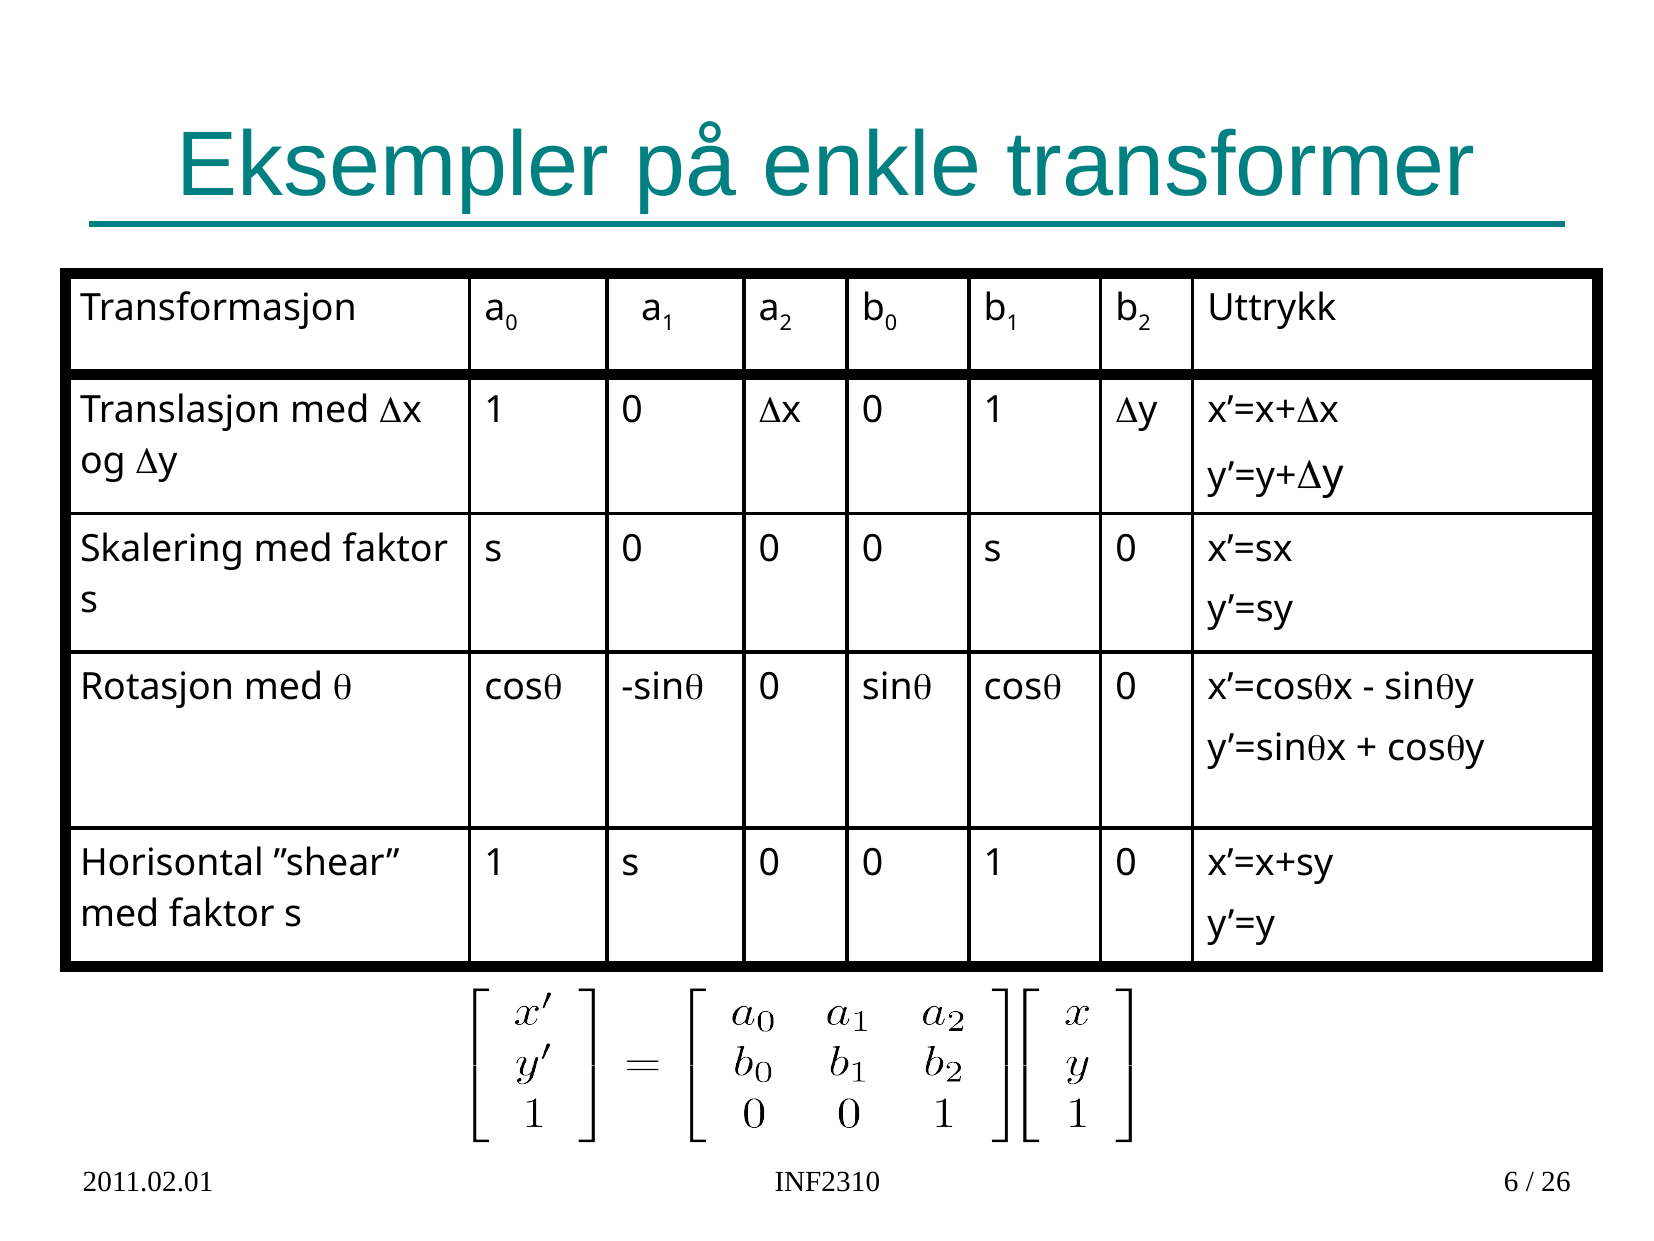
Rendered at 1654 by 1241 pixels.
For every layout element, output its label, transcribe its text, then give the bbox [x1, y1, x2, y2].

table_cell 0 [746, 515, 845, 650]
table_cell x’=sx y’=sy [1194, 515, 1592, 650]
table_cell sin [849, 654, 967, 826]
table_cell Skalering med faktor s [71, 515, 468, 650]
table_cell s [471, 515, 605, 650]
table_cell 0 [849, 380, 967, 512]
table_cell 0 [849, 515, 967, 650]
table_header Transformasjon [71, 279, 468, 369]
table_cell 1 [471, 380, 605, 512]
table_cell s [971, 515, 1099, 650]
table_cell x’=x+x y’=y+y [1194, 380, 1592, 512]
table_header a1 [609, 279, 742, 369]
table_header Uttrykk [1194, 279, 1592, 369]
table_cell 0 [609, 515, 742, 650]
title Eksempler på enkle transformer [123, 68, 1530, 249]
table_header a0 [471, 279, 605, 369]
table_cell 0 [1102, 654, 1191, 826]
table_cell 0 [609, 380, 742, 512]
table_cell 0 [746, 830, 845, 961]
table_cell cos [471, 654, 605, 826]
table_cell Rotasjon med  [71, 654, 468, 826]
table_cell cos [971, 654, 1099, 826]
table_cell 0 [1102, 830, 1191, 961]
table_cell Horisontal ”shear” med faktor s [71, 830, 468, 961]
table_cell 0 [1102, 515, 1191, 650]
table_cell 1 [471, 830, 605, 961]
table_header a2 [746, 279, 845, 369]
table_cell -sin [609, 654, 742, 826]
picture [454, 983, 1153, 1146]
table_cell x’=cosx - siny y’=sinx + cosy [1194, 654, 1592, 826]
table_cell x’=x+sy y’=y [1194, 830, 1592, 961]
table_cell x [746, 380, 845, 512]
table_cell 0 [849, 830, 967, 961]
table_header b1 [971, 279, 1099, 369]
table_cell 1 [971, 380, 1099, 512]
table_header b0 [849, 279, 967, 369]
table_cell 1 [971, 830, 1099, 961]
table_cell y [1102, 380, 1191, 512]
table_header b2 [1102, 279, 1191, 369]
table_cell s [609, 830, 742, 961]
table_cell 0 [746, 654, 845, 826]
table_cell Translasjon med x og y [71, 380, 468, 512]
